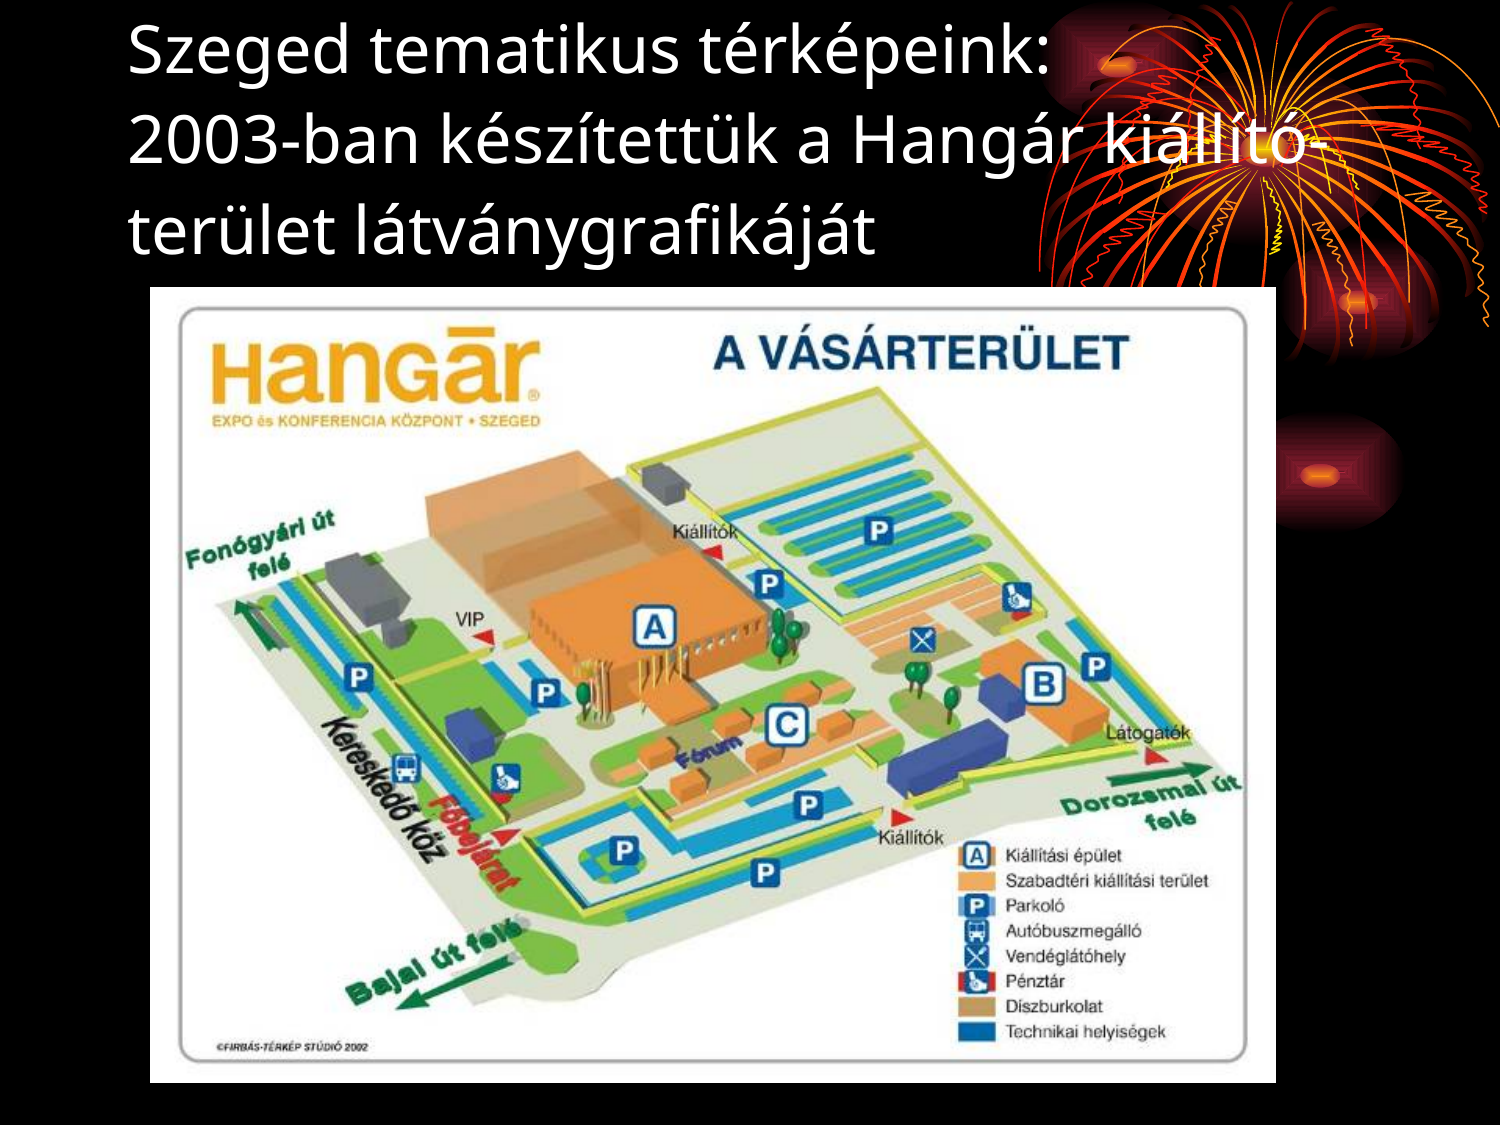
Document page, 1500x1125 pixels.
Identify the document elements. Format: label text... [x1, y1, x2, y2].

picture [150, 287, 1276, 1083]
title Szeged tematikus térképeink: 2003-ban készítettük a Hangár kiállító-terület látványgrafikáját [112, 0, 1388, 288]
